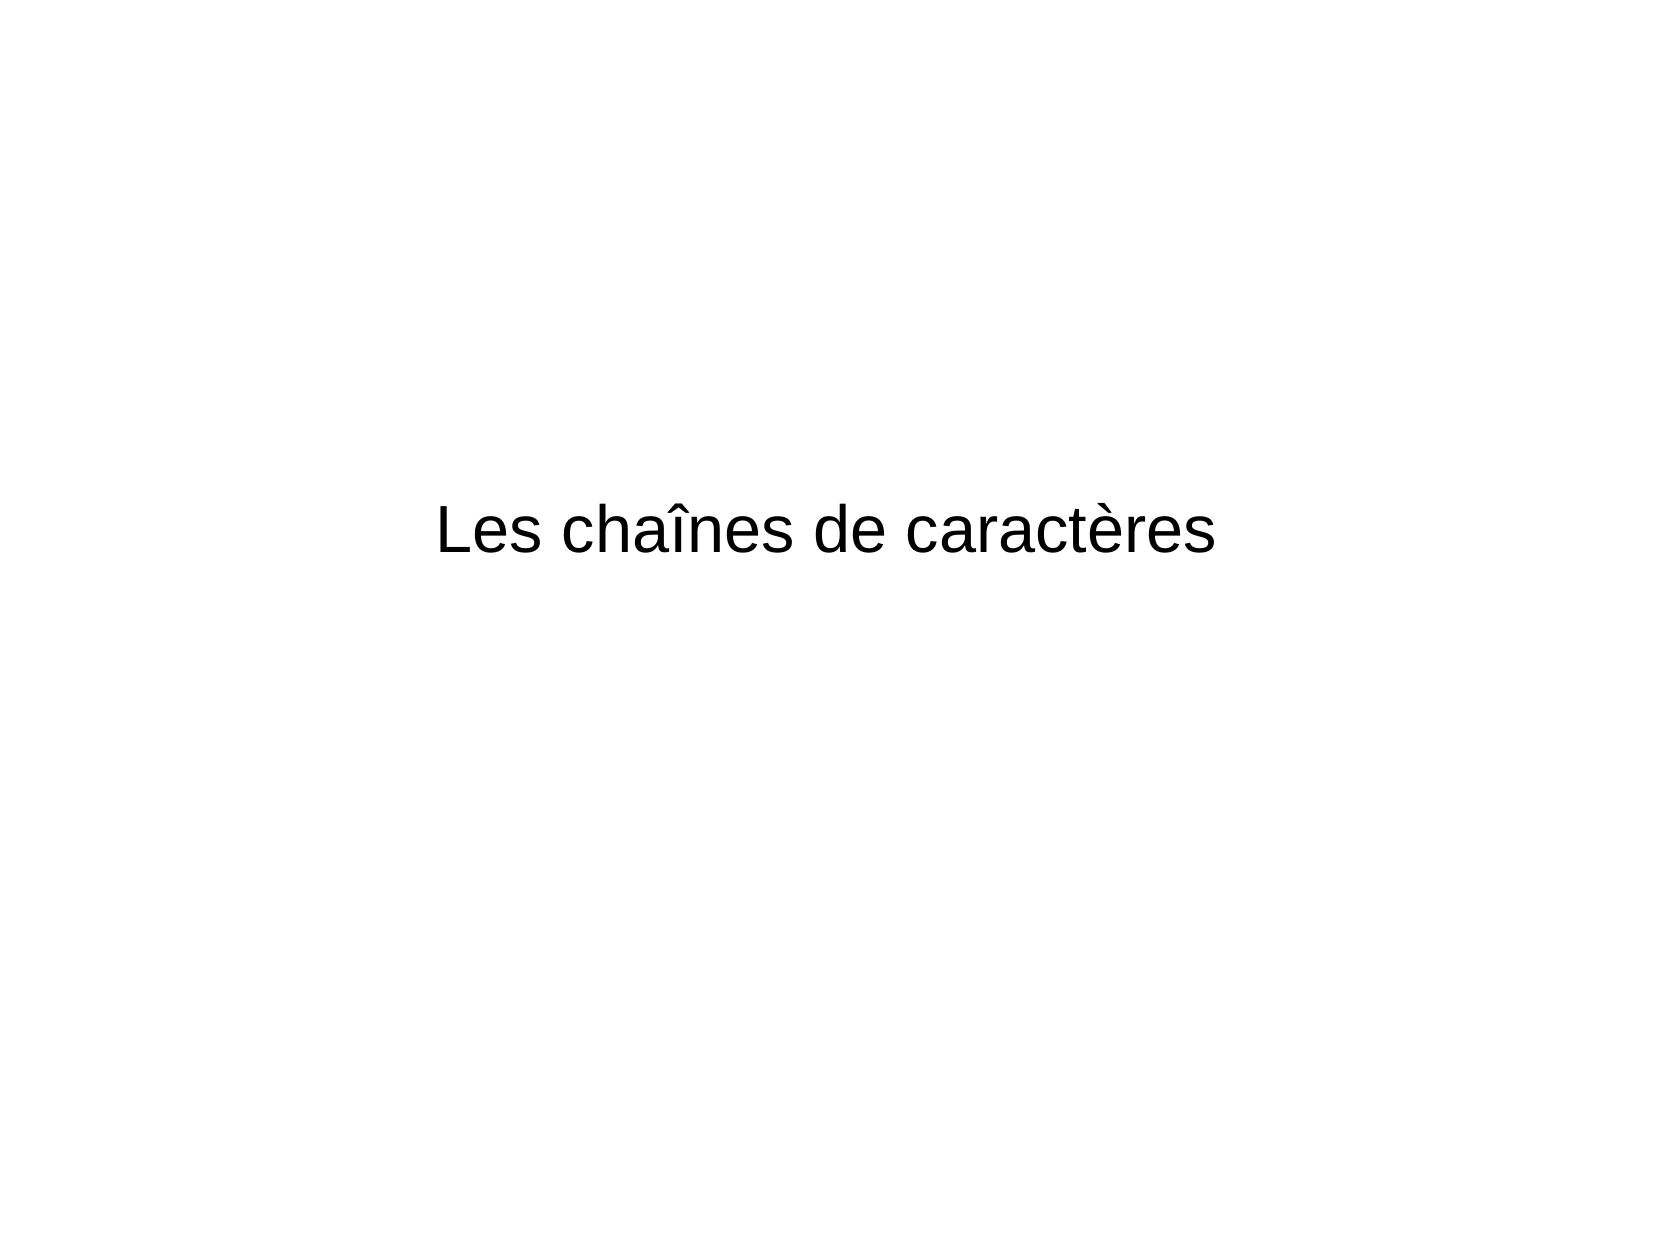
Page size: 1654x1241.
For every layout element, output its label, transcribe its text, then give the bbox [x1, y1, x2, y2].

subtitle Les chaînes de caractères [82, 49, 1571, 1010]
